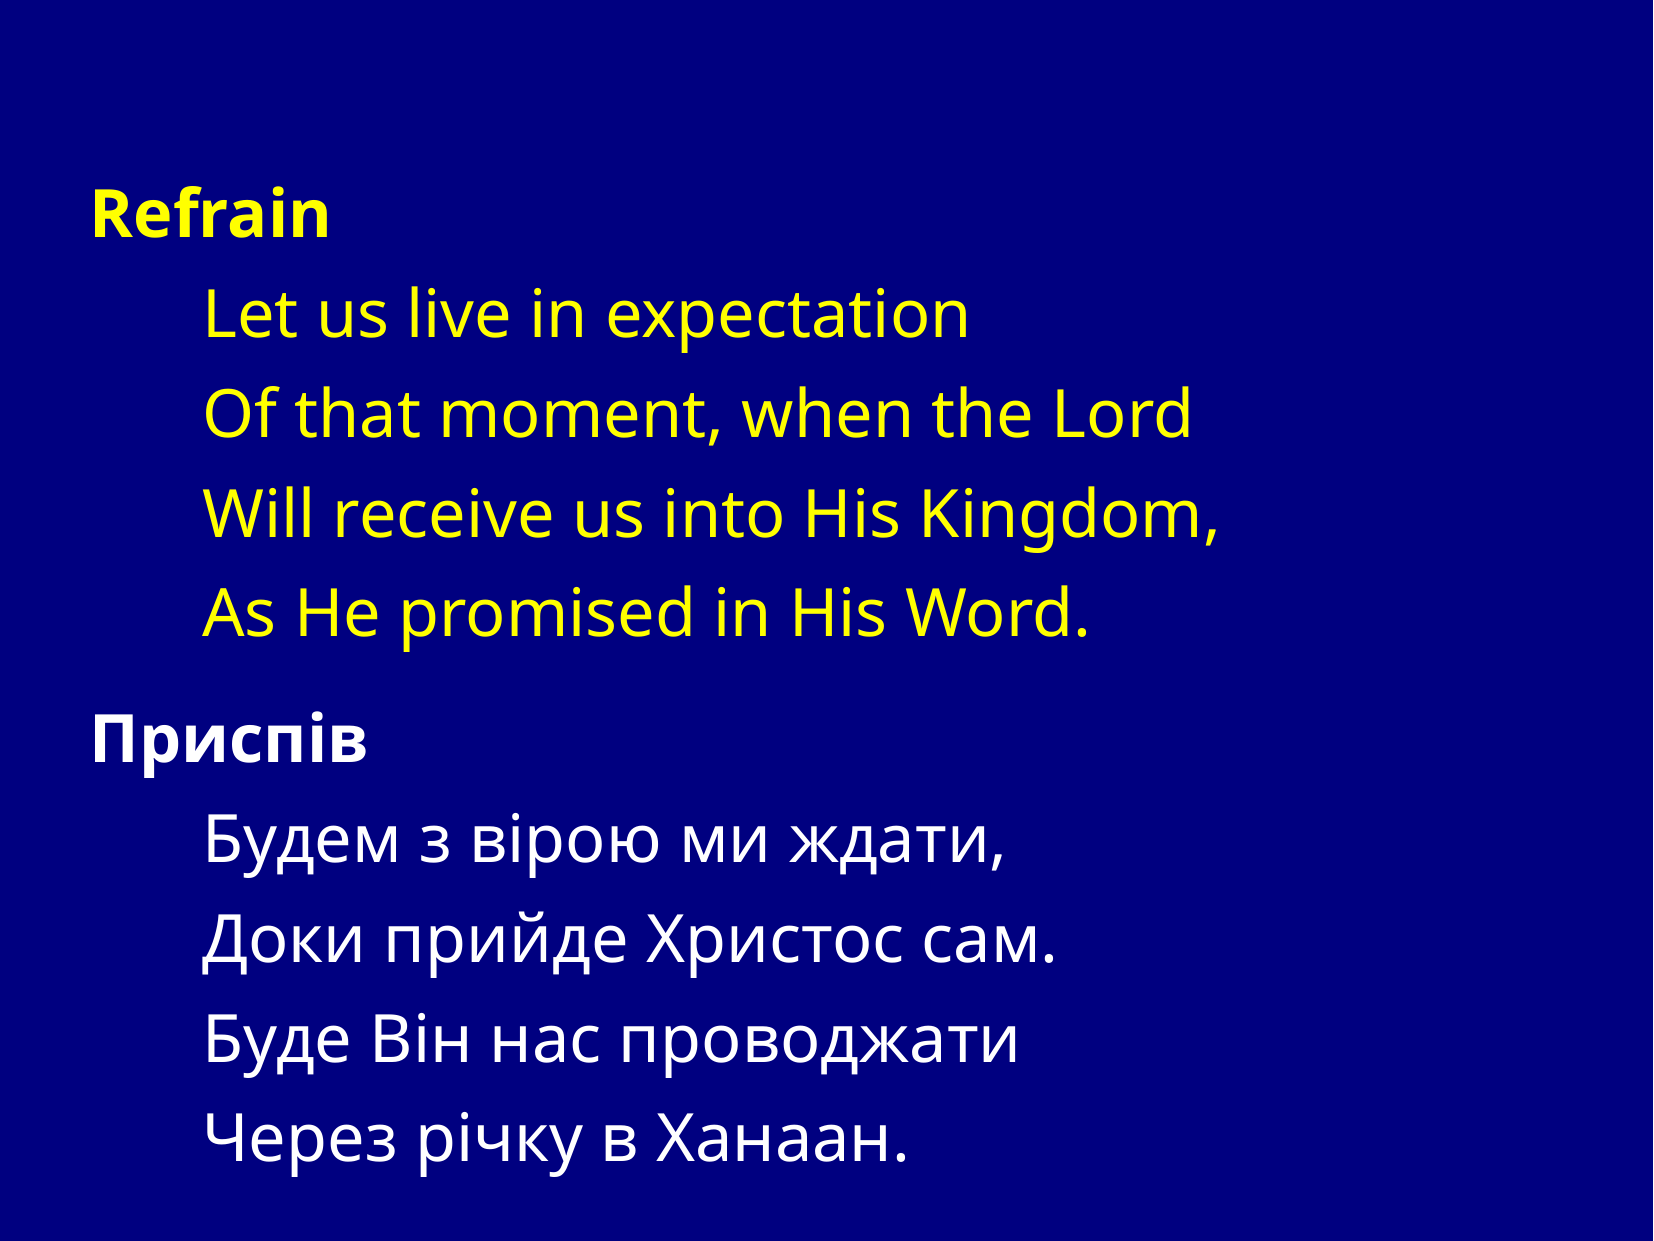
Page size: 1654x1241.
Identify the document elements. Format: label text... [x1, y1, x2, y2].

text_box Refrain Let us live in expectation Of that moment, when the Lord Will receive us into His Kingdom, As He promised in His Word. [75, 150, 1576, 638]
text_box Приспів Будем з вірою ми ждати, Доки прийде Христос сам. Буде Він нас проводжати Через річку в Ханаан. [75, 675, 1576, 1163]
